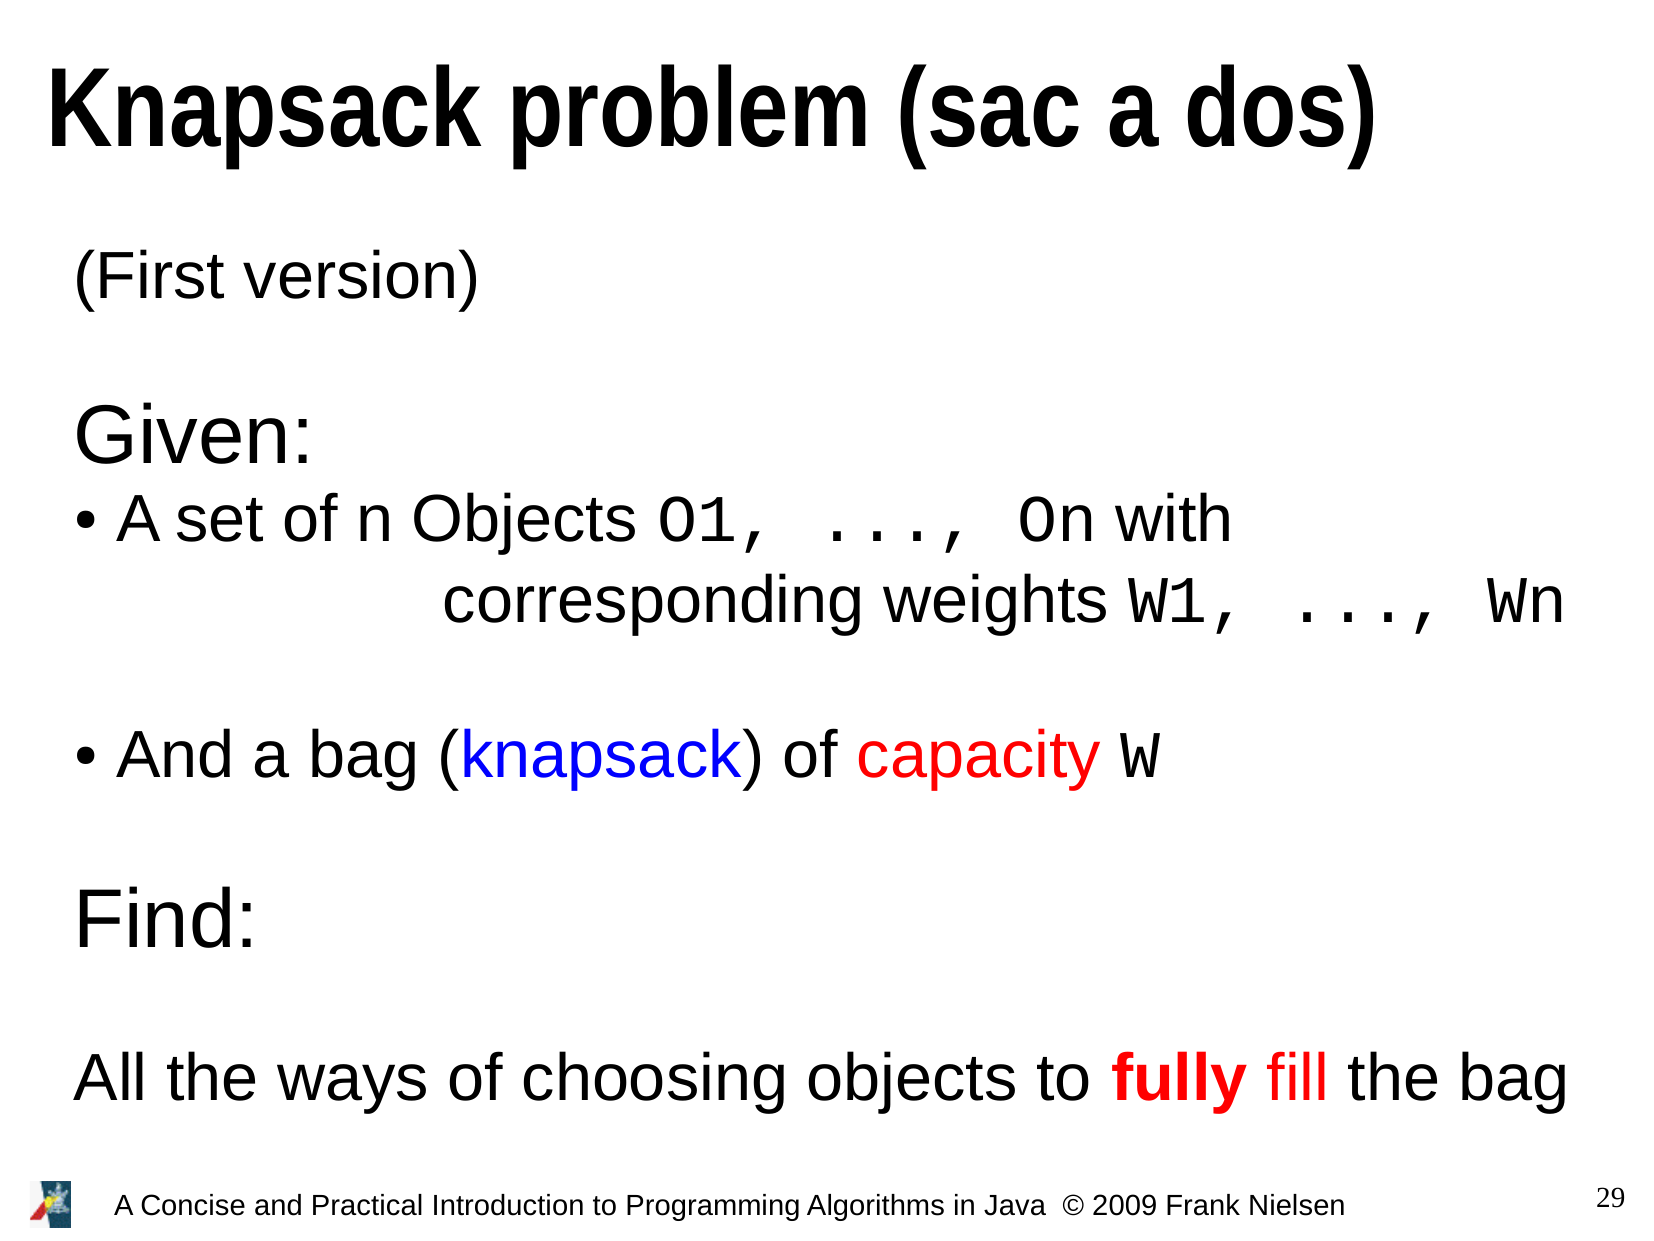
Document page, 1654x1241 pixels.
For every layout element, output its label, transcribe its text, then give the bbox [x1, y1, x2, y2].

text_box Knapsack problem (sac a dos) [31, 33, 1394, 178]
picture [29, 1181, 71, 1228]
text_box (First version) Given: A set of n Objects O1, ..., On with corresponding weights W1, ..., Wn And a bag (knapsack) of capacity W Find: All the ways of choosing objects to fully fill the bag [59, 231, 1585, 1123]
